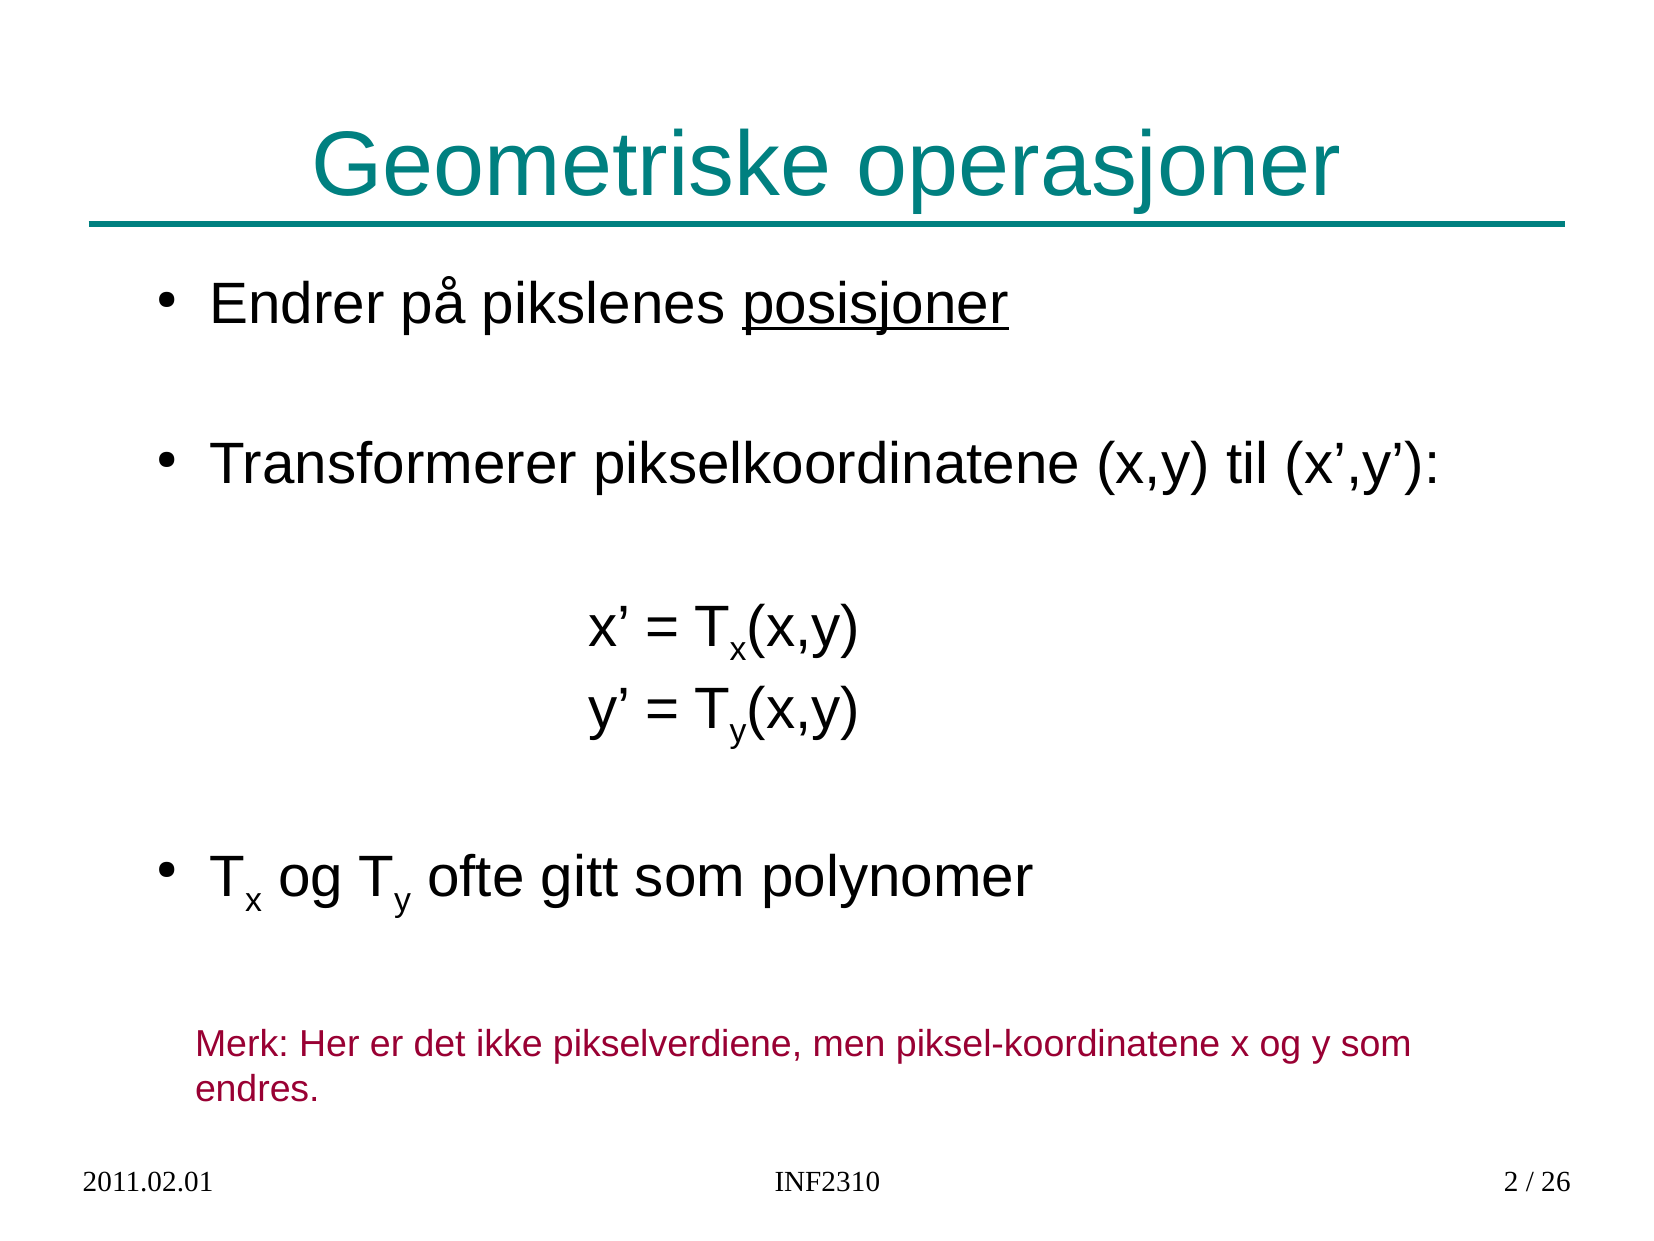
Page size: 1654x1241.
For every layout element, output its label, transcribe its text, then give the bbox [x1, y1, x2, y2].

title Geometriske operasjoner [123, 68, 1530, 249]
list Endrer på pikslenes posisjoner Transformerer pikselkoordinatene (x,y) til (x’,y’): x’ = Tx(x,y) y’ = Ty(x,y) Tx og Ty ofte gitt som polynomer Merk: Her er det ikke pikselverdiene, men piksel-koordinatene x og y som endres. [123, 265, 1530, 1152]
